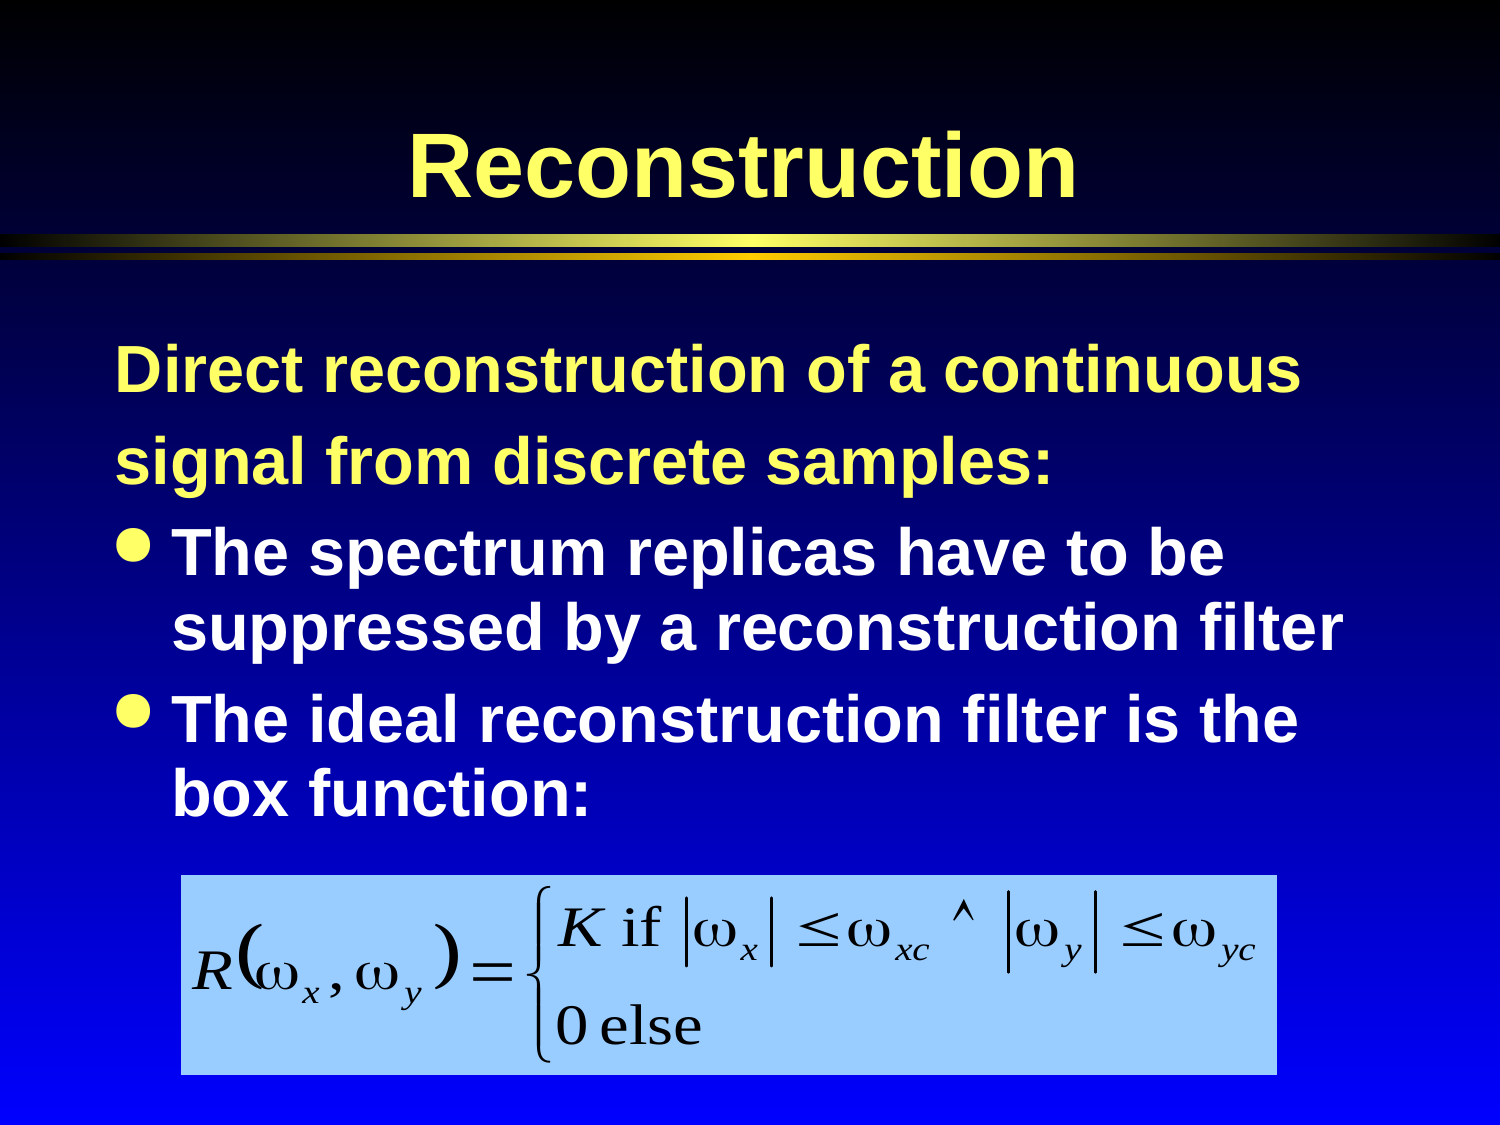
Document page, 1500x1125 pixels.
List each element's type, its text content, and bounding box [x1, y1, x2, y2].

chart [180, 874, 1278, 1075]
list Direct reconstruction of a continuous signal from discrete samples: The spectrum replicas have to be suppressed by a reconstruction filter The ideal reconstruction filter is the box function: [99, 324, 1388, 892]
title Reconstruction [99, 37, 1388, 225]
